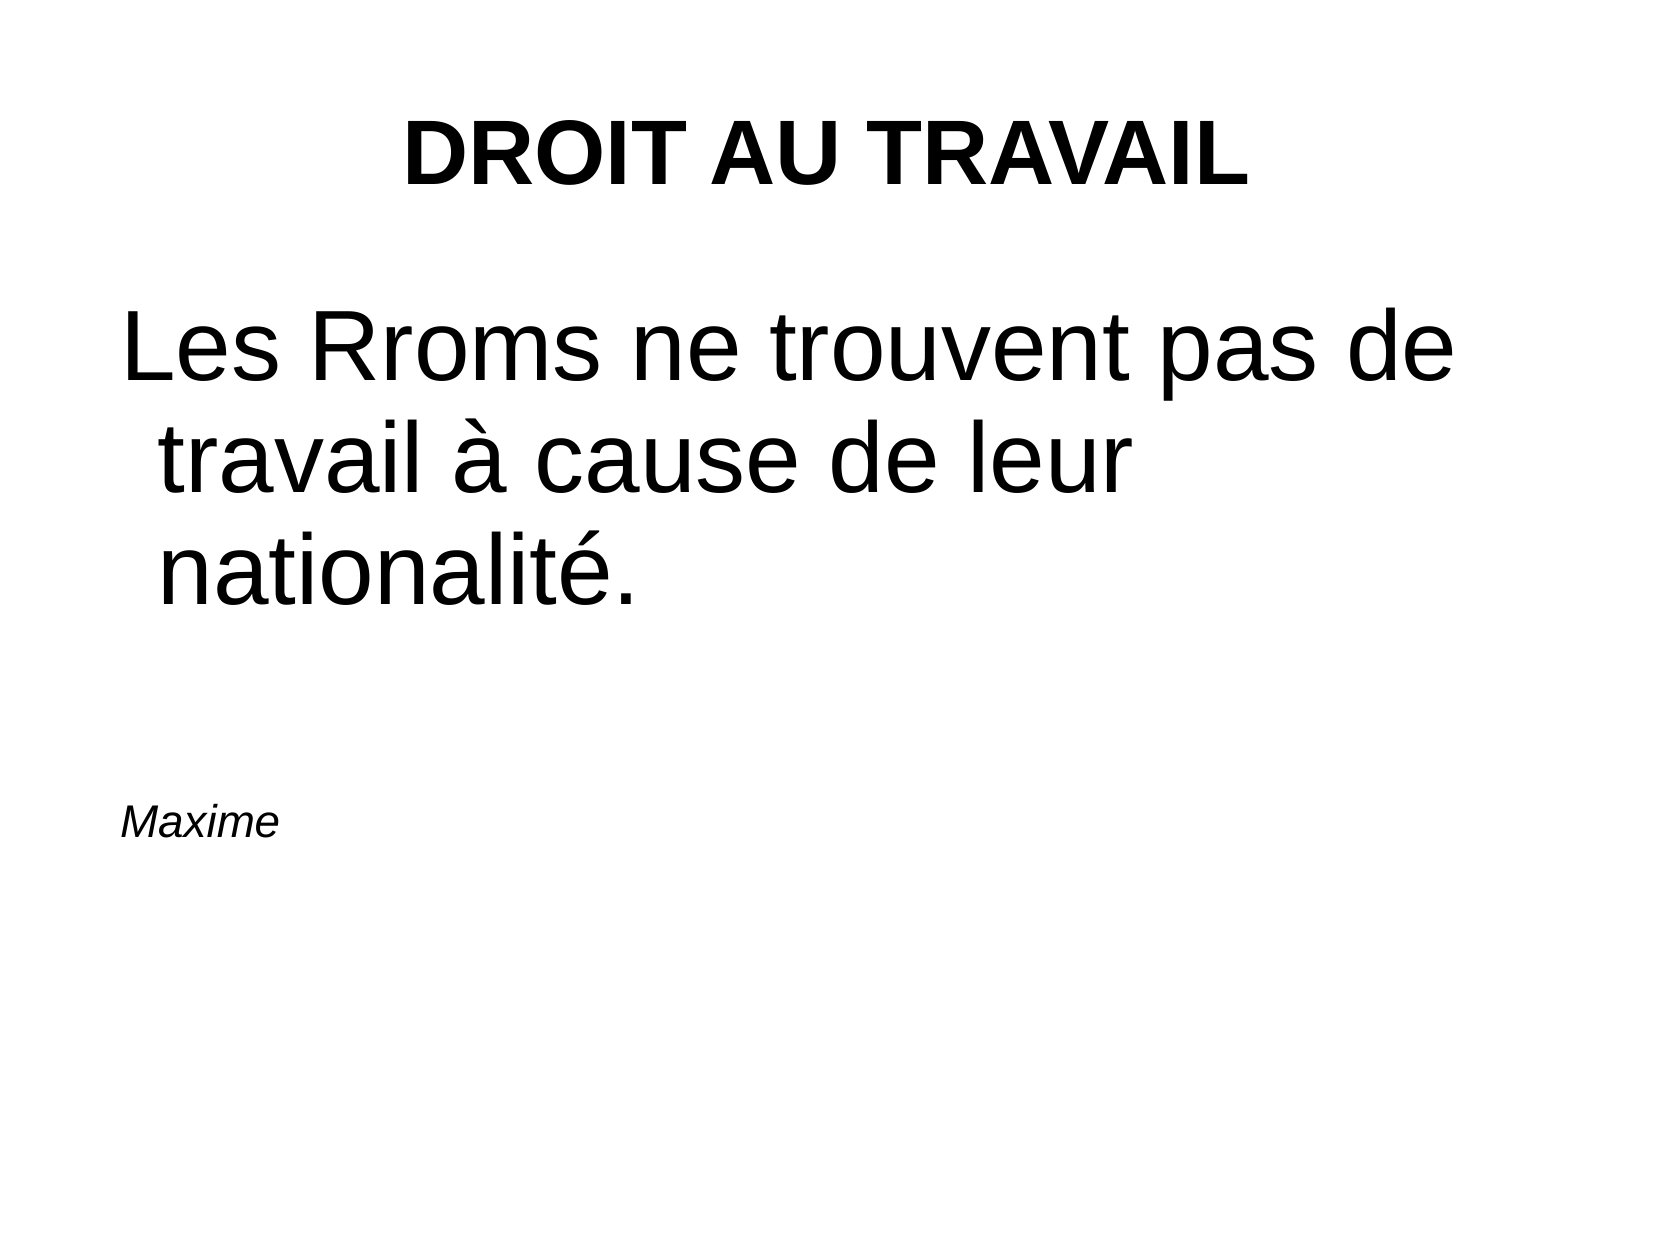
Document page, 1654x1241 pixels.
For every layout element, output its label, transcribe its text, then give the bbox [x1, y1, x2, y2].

list Les Rroms ne trouvent pas de travail à cause de leur nationalité. Maxime [82, 290, 1571, 1109]
title DROIT AU TRAVAIL [82, 49, 1571, 257]
